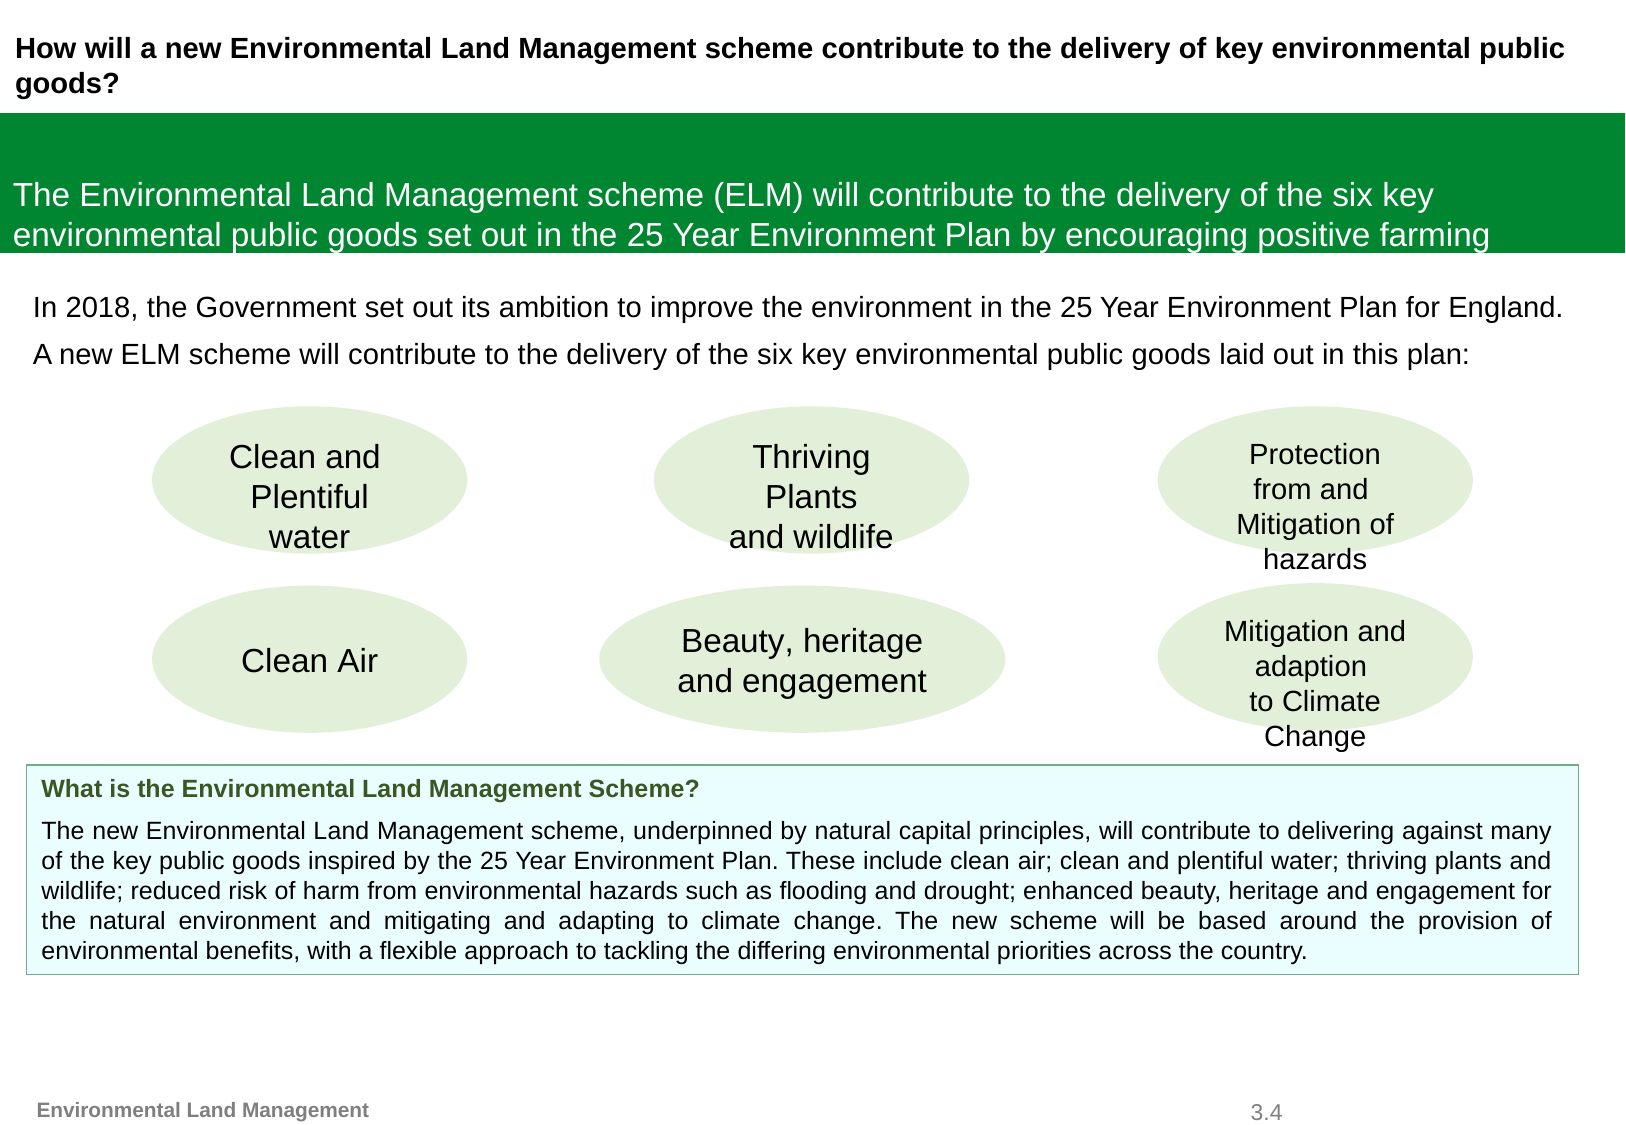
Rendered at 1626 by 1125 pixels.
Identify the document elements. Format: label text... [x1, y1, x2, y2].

text_box The Environmental Land Management scheme (ELM) will contribute to the delivery of the six key environmental public goods set out in the 25 Year Environment Plan by encouraging positive farming practices. [0, 113, 1625, 253]
text_box Environmental Land Management [37, 1097, 375, 1122]
text_box 3.4 [1235, 1081, 1602, 1125]
text_box What is the Environmental Land Management Scheme? The new Environmental Land Management scheme, underpinned by natural capital principles, will contribute to delivering against many of the key public goods inspired by the 25 Year Environment Plan. These include clean air; clean and plentiful water; thriving plants and wildlife; reduced risk of harm from environmental hazards such as flooding and drought; enhanced beauty, heritage and engagement for the natural environment and mitigating and adapting to climate change. The new scheme will be based around the provision of environmental benefits, with a flexible approach to tackling the differing environmental priorities across the country. [26, 764, 1579, 975]
text_box How will a new Environmental Land Management scheme contribute to the delivery of key environmental public goods? [0, 22, 1594, 109]
text_box Thriving Plants and wildlife [653, 406, 970, 554]
text_box Beauty, heritage and engagement [599, 585, 1006, 733]
text_box Clean and Plentiful water [152, 406, 468, 554]
text_box Clean Air [152, 585, 468, 733]
text_box Mitigation and adaption to Climate Change [1157, 583, 1473, 731]
text_box In 2018, the Government set out its ambition to improve the environment in the 25 Year Environment Plan for England. A new ELM scheme will contribute to the delivery of the six key environmental public goods laid out in this plan: [18, 281, 1593, 378]
text_box Protection from and Mitigation of hazards [1157, 406, 1473, 554]
